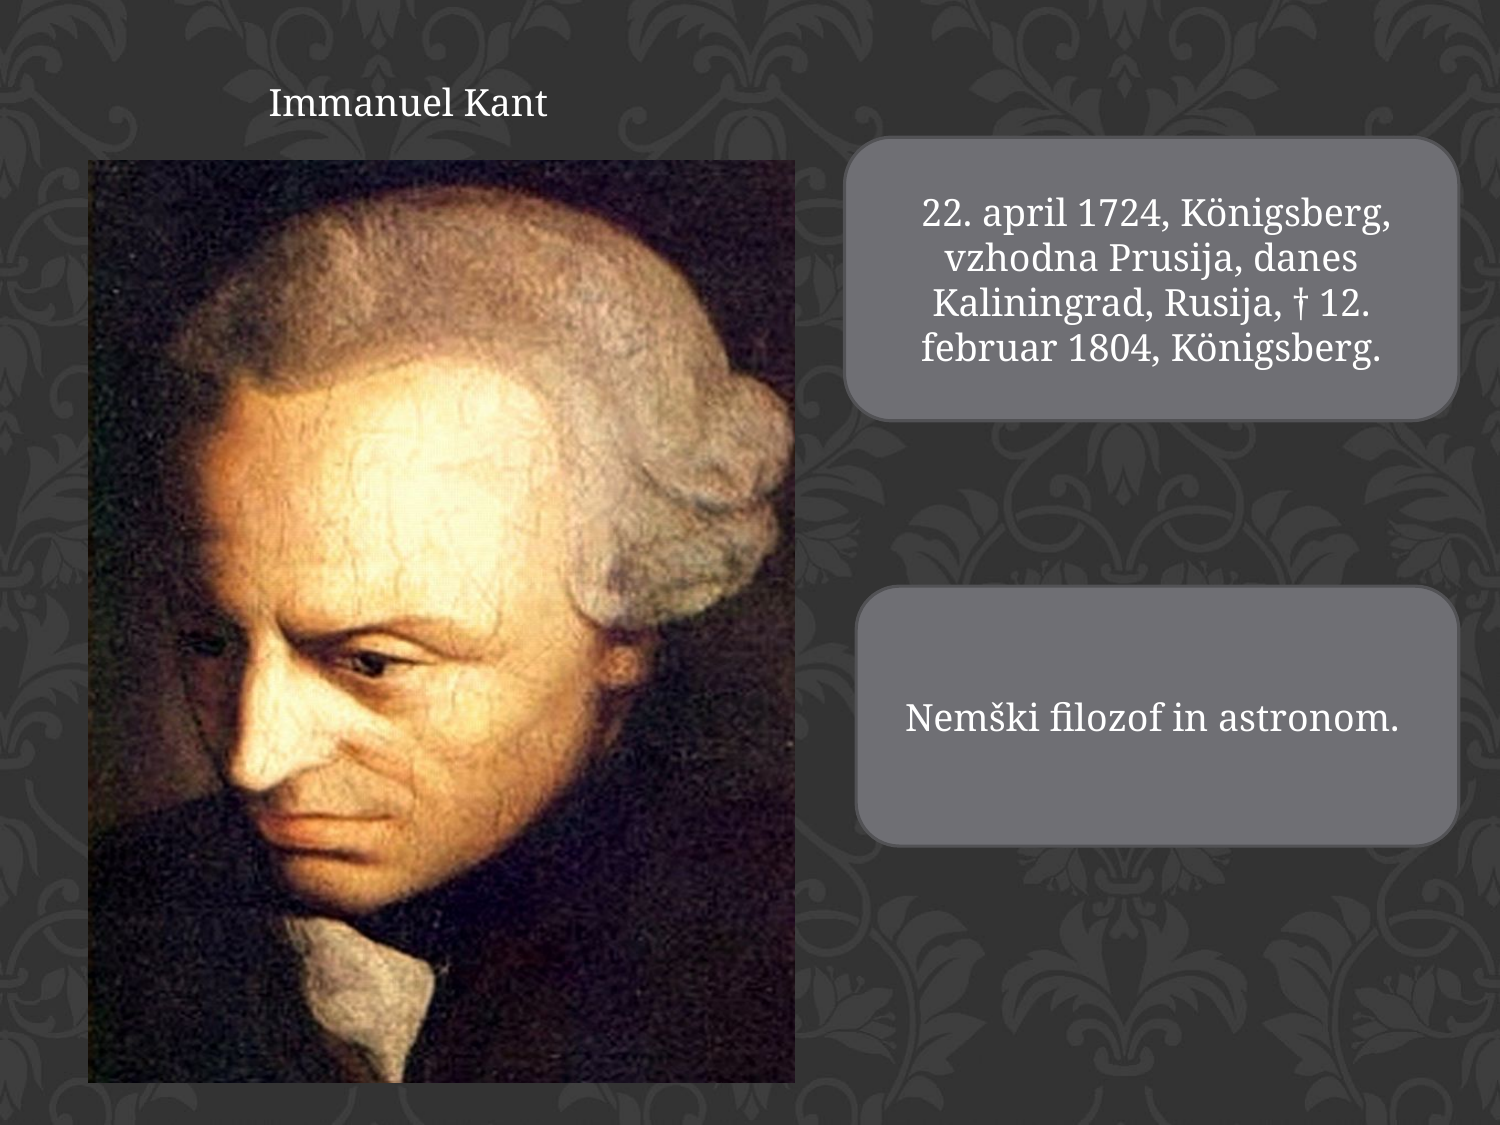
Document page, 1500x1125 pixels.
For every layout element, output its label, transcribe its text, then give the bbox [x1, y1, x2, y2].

text_box Nemški filozof in astronom. [856, 586, 1459, 847]
text_box Immanuel Kant [253, 71, 609, 132]
text_box 22. april 1724, Königsberg, vzhodna Prusija, danes Kaliningrad, Rusija, † 12. februar 1804, Königsberg. [844, 137, 1459, 421]
picture [0, 0, 1500, 1125]
